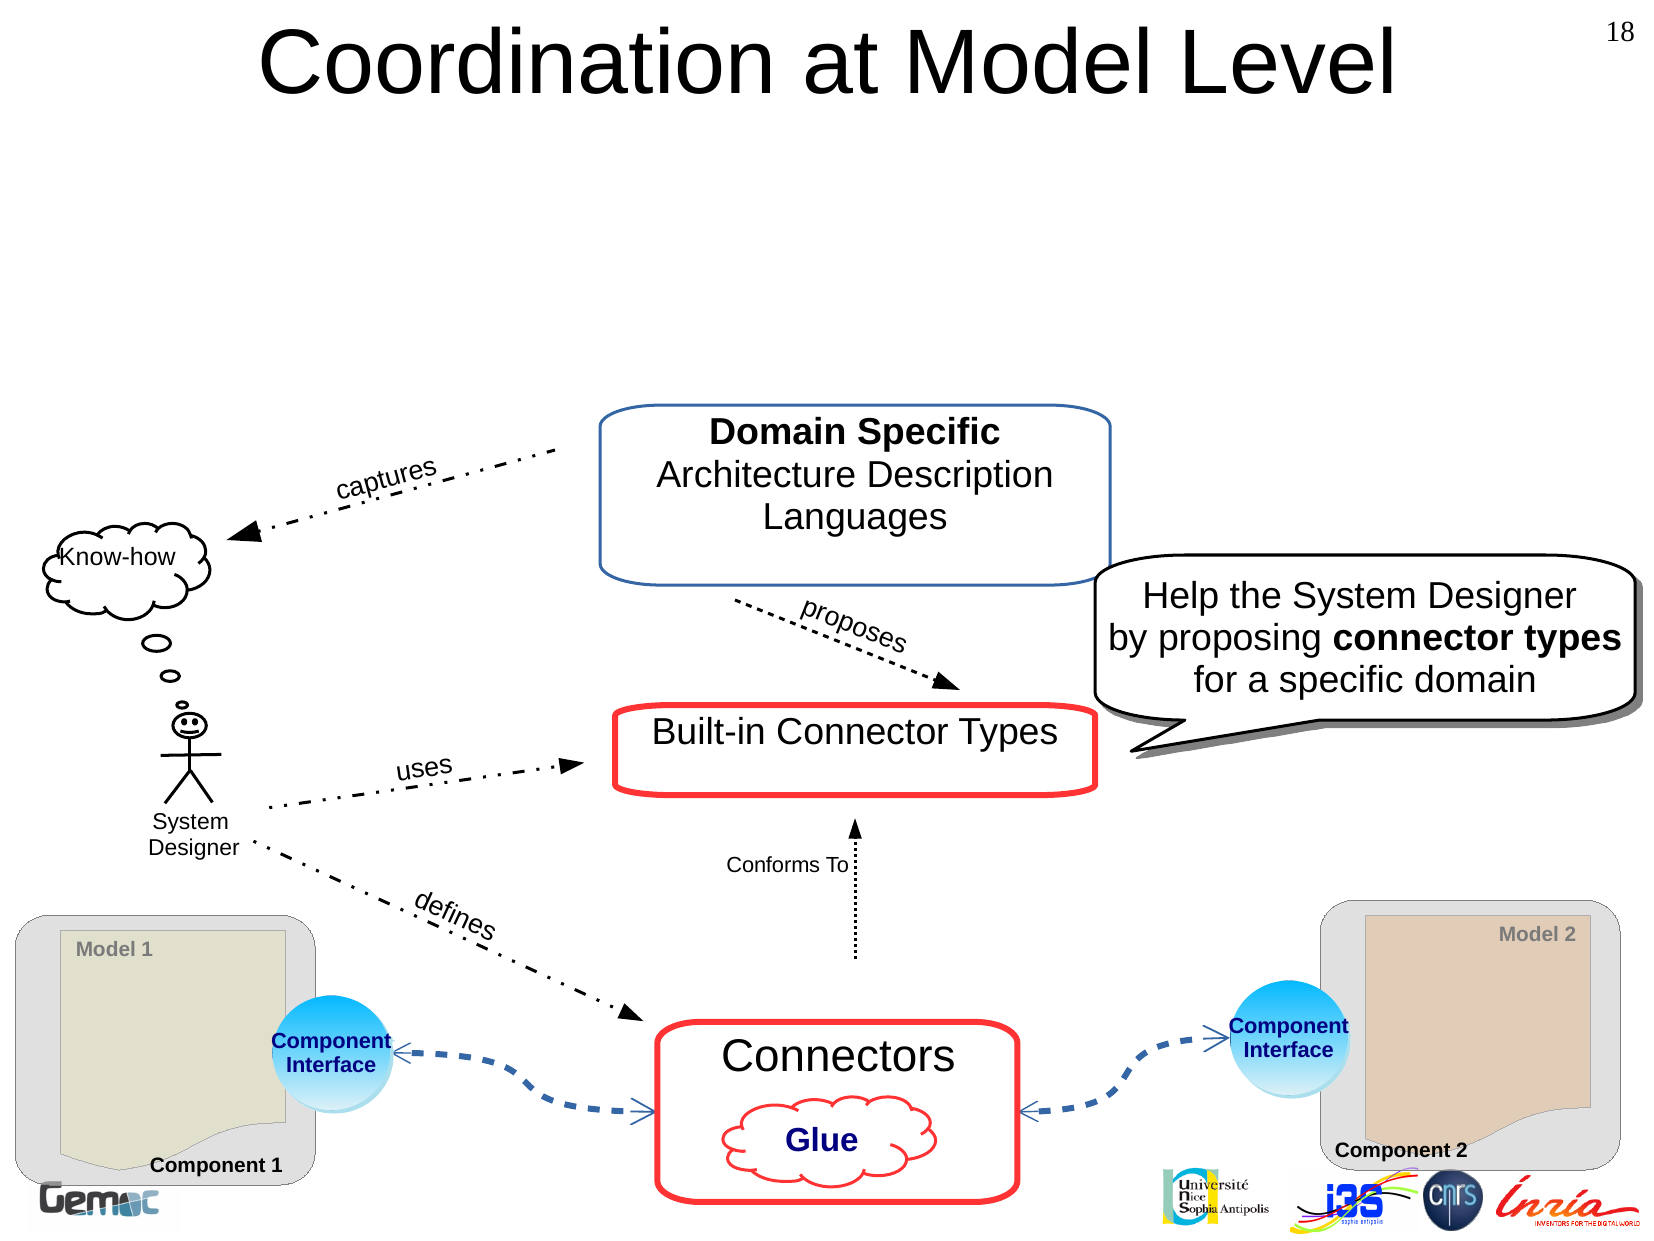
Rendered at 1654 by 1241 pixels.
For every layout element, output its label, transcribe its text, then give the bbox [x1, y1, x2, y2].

text_box Know-how [160, 670, 180, 682]
text_box Component 1 [135, 1146, 301, 1209]
text_box Know-how [43, 523, 210, 620]
text_box Built-in Connector Types [615, 705, 1096, 796]
text_box [657, 1021, 1018, 1202]
text_box Connectors [706, 1022, 985, 1112]
text_box Glue [722, 1096, 936, 1187]
text_box Domain Specific Architecture Description Languages [600, 405, 1111, 586]
picture [1137, 1150, 1647, 1241]
text_box [172, 713, 207, 738]
text_box [1320, 900, 1621, 1171]
text_box Component Interface [1230, 980, 1348, 1096]
text_box [15, 915, 316, 1186]
text_box Component Interface [272, 995, 391, 1111]
text_box Conforms To [711, 845, 930, 904]
title Coordination at Model Level [84, 0, 1573, 166]
text_box Know-how [142, 635, 171, 652]
text_box Help the System Designer by proposing connector types for a specific domain [1095, 555, 1636, 752]
text_box Component 2 [1320, 1130, 1486, 1193]
text_box System Designer [92, 773, 296, 869]
